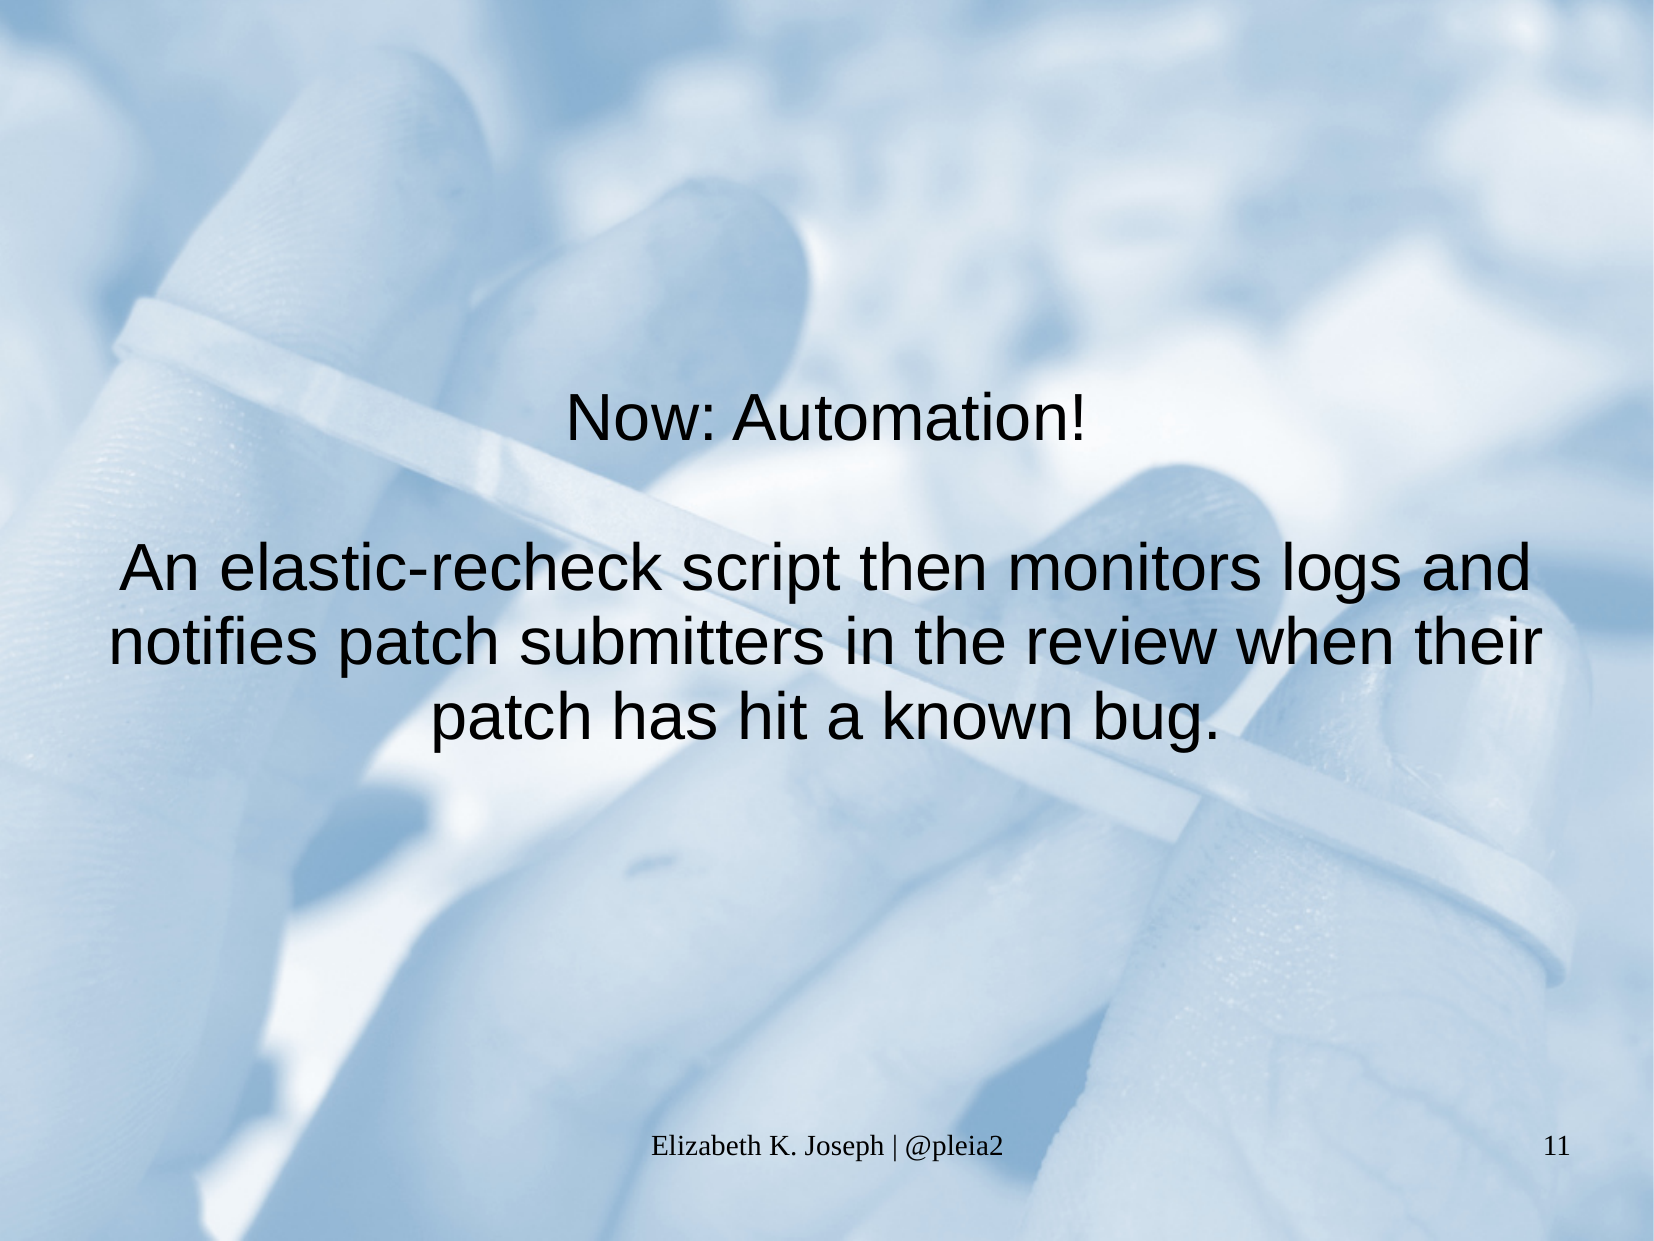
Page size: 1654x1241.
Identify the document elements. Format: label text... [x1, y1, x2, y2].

picture [0, 0, 1654, 1241]
subtitle Now: Automation! An elastic-recheck script then monitors logs and notifies patch submitters in the review when their patch has hit a known bug. [82, 49, 1571, 1010]
